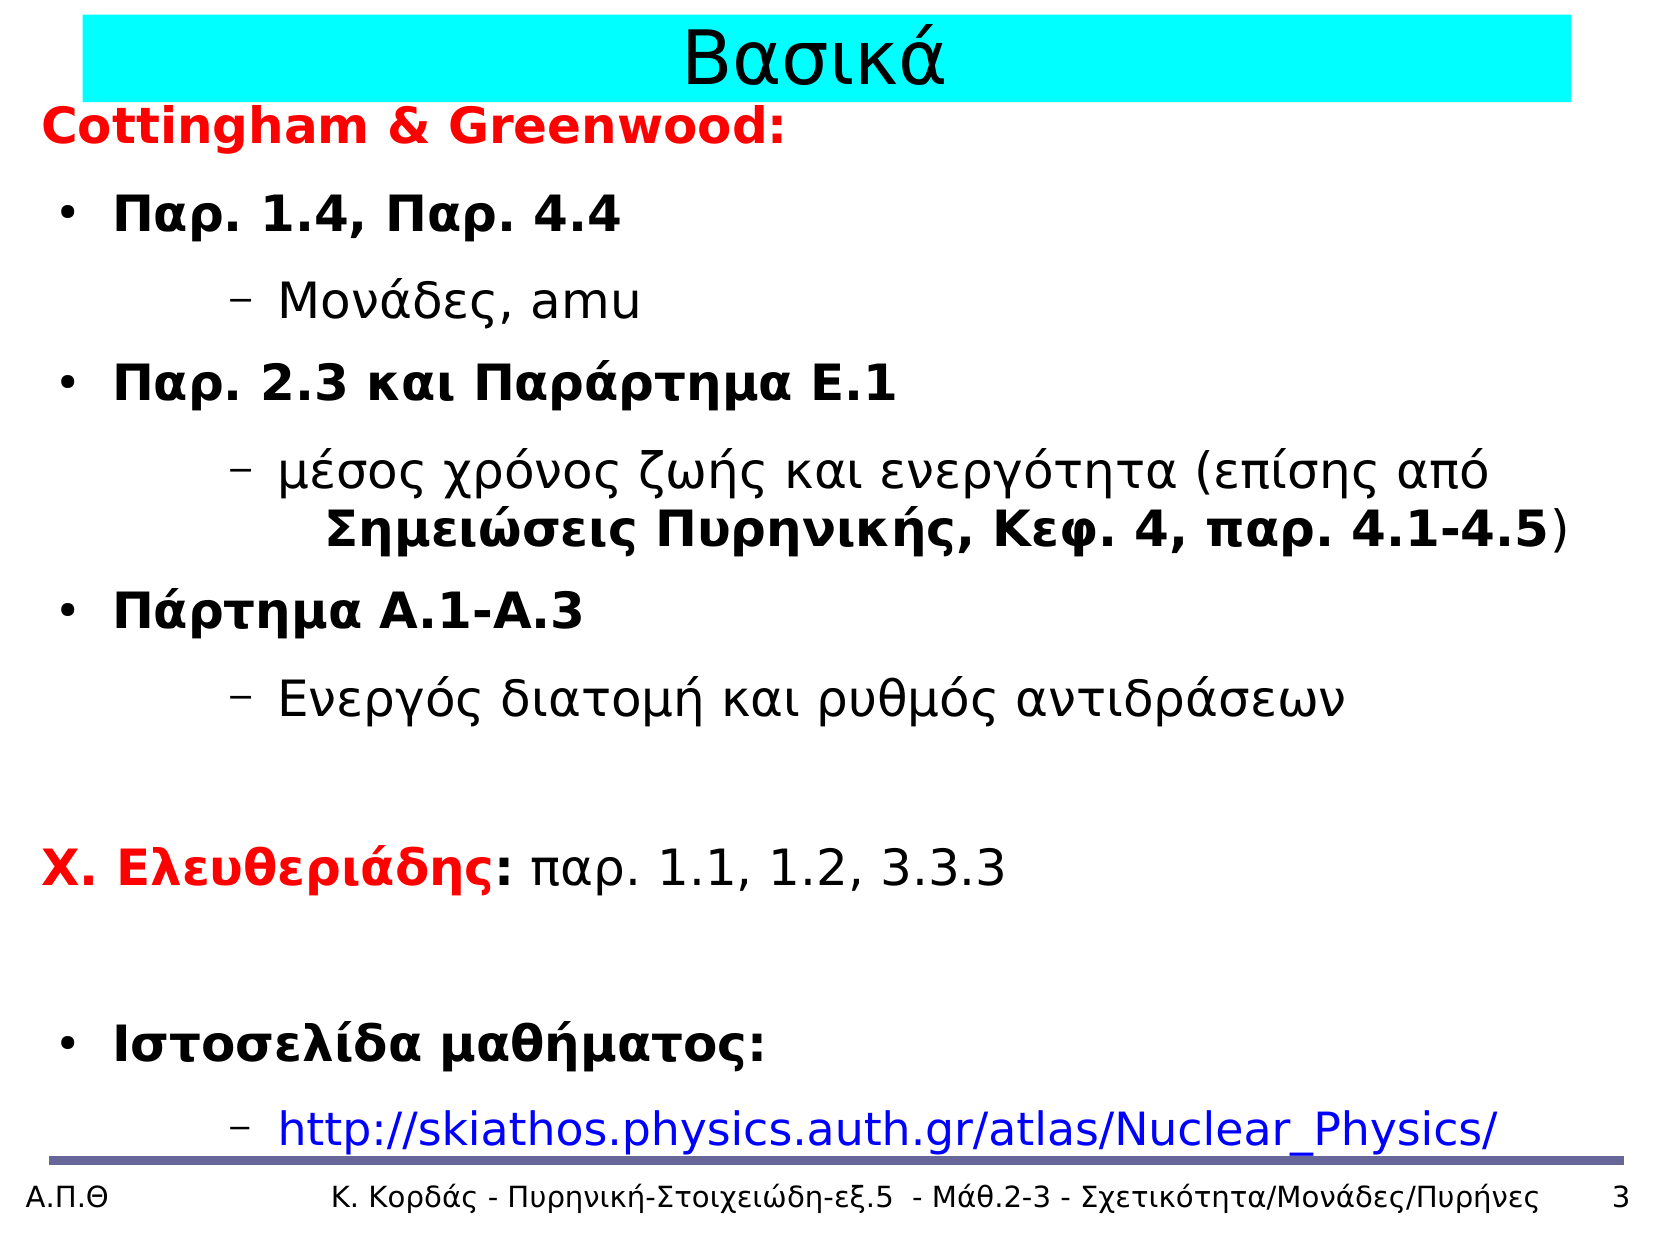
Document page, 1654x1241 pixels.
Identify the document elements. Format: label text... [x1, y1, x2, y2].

title Βασικά [82, 14, 1571, 96]
list Cottingham & Greenwood: Παρ. 1.4, Παρ. 4.4 Μονάδες, amu Παρ. 2.3 και Παράρτημα Ε.1 μέσος χρόνος ζωής και ενεργότητα (επίσης από Σημειώσεις Πυρηνικής, Κεφ. 4, παρ. 4.1-4.5) Πάρτημα Α.1-Α.3 Ενεργός διατομή και ρυθμός αντιδράσεων Χ. Ελευθεριάδης: παρ. 1.1, 1.2, 3.3.3 Ιστοσελίδα μαθήματος: http://skiathos.physics.auth.gr/atlas/Nuclear_Physics/ [41, 96, 1572, 1160]
